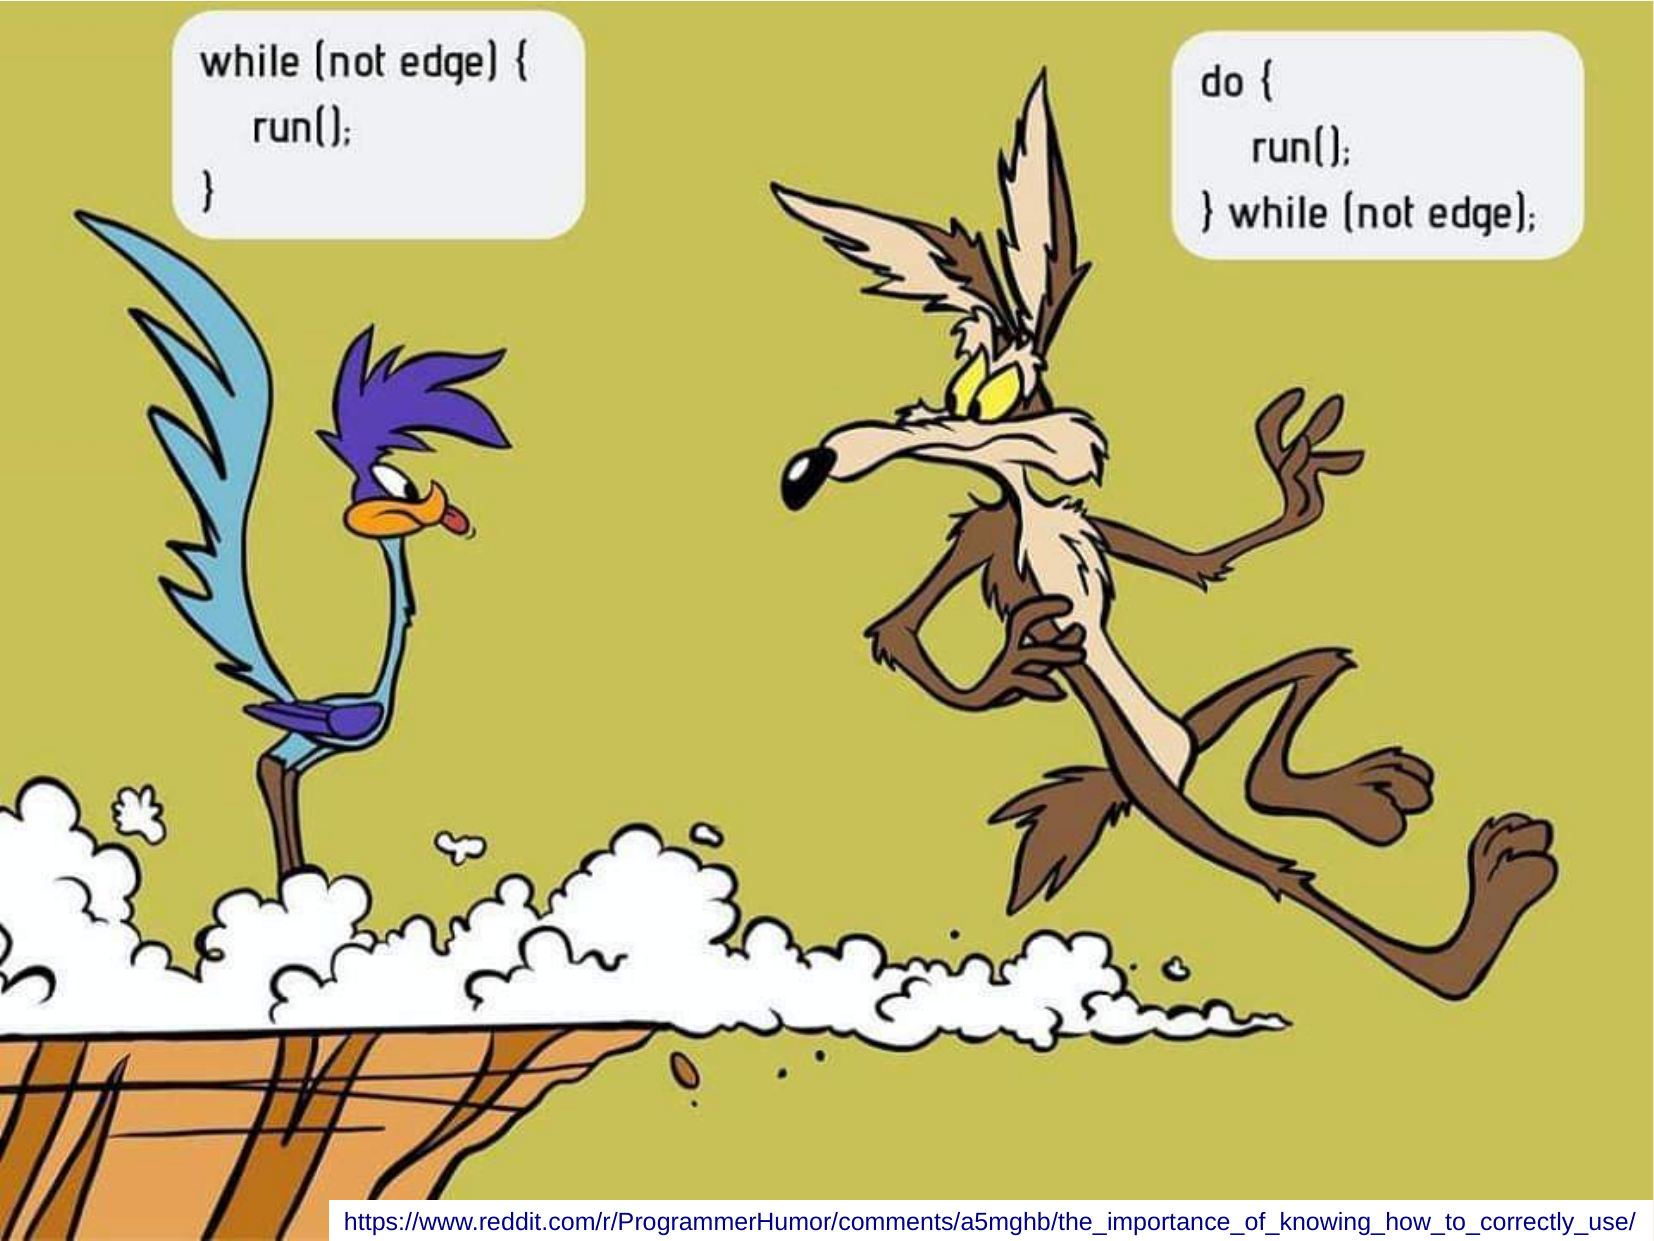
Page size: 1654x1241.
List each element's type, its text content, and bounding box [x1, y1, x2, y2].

text_box https://www.reddit.com/r/ProgrammerHumor/comments/a5mghb/the_importance_of_knowing_how_to_correctly_use/ [329, 1200, 1654, 1241]
picture [0, 1, 1654, 1241]
